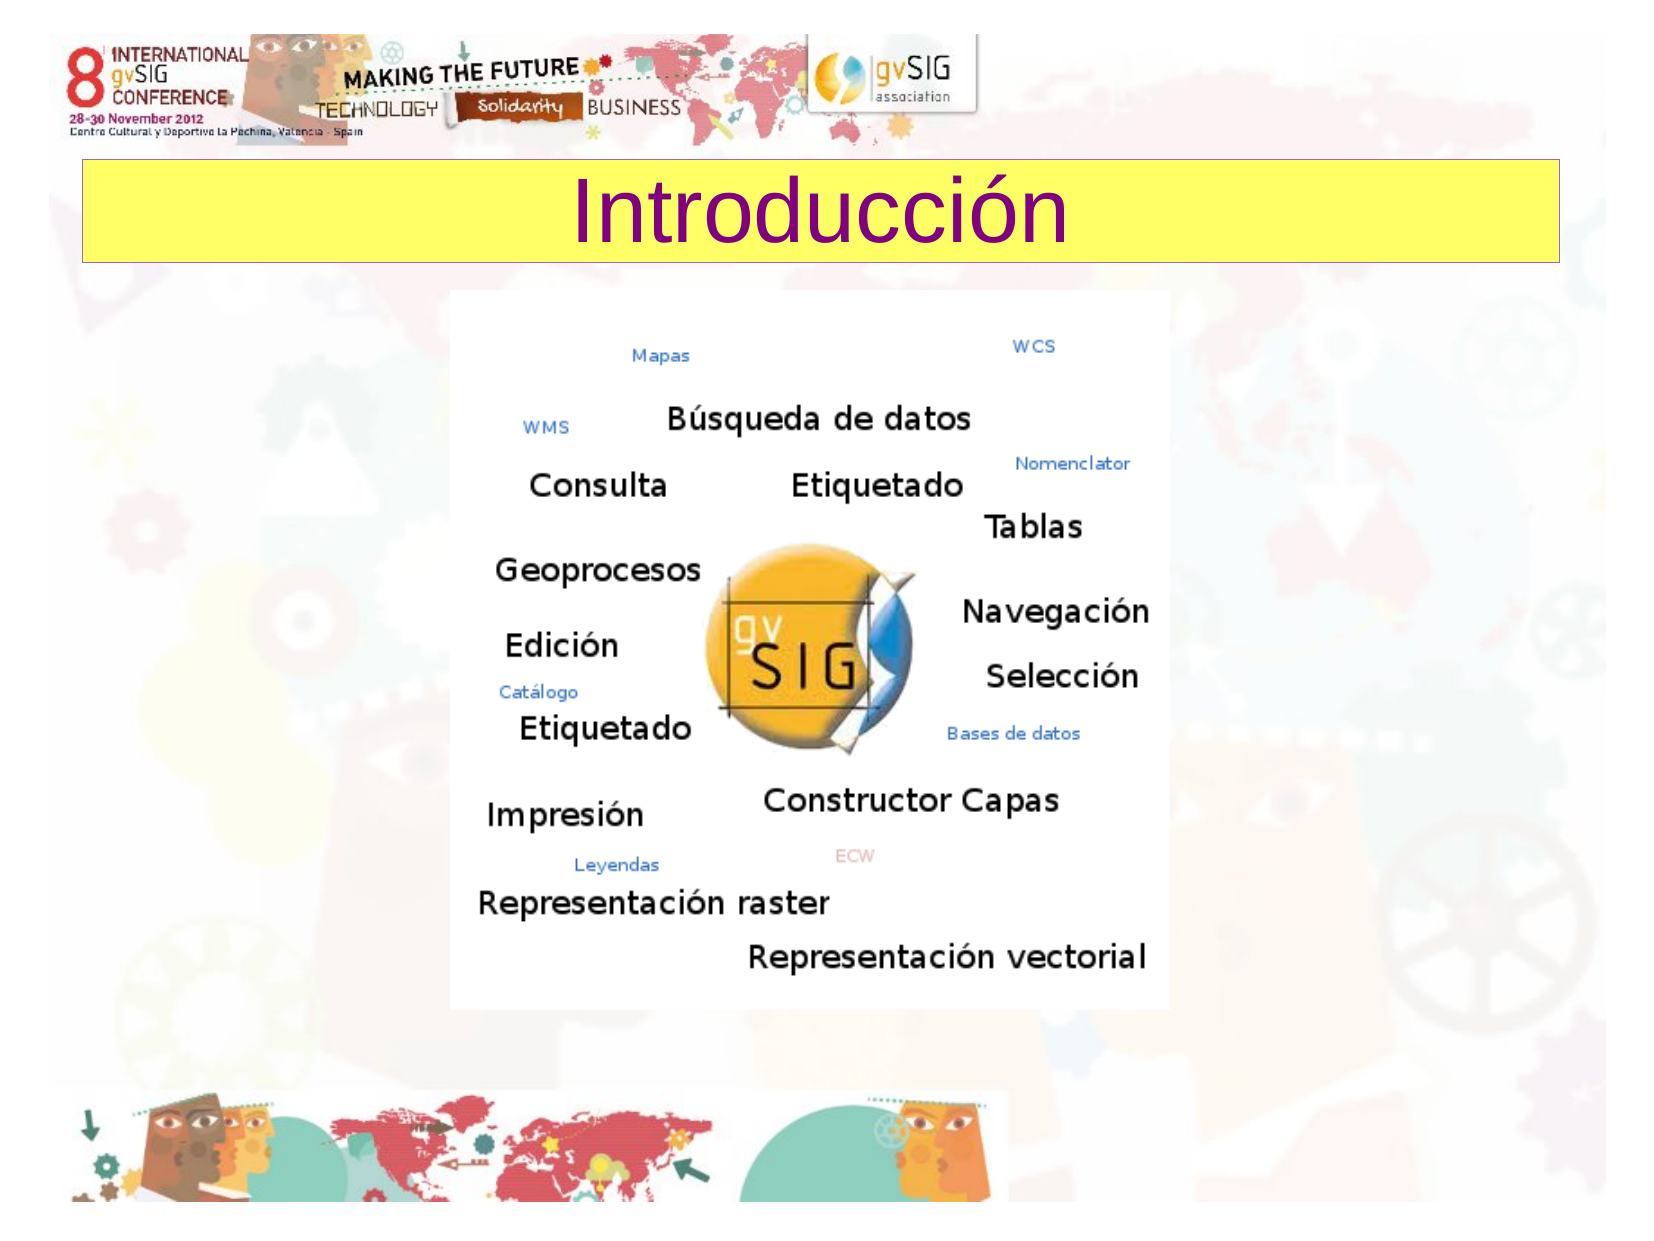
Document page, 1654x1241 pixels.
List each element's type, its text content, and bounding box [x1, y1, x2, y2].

picture [49, 34, 1606, 1202]
title Introducción [82, 159, 1560, 263]
